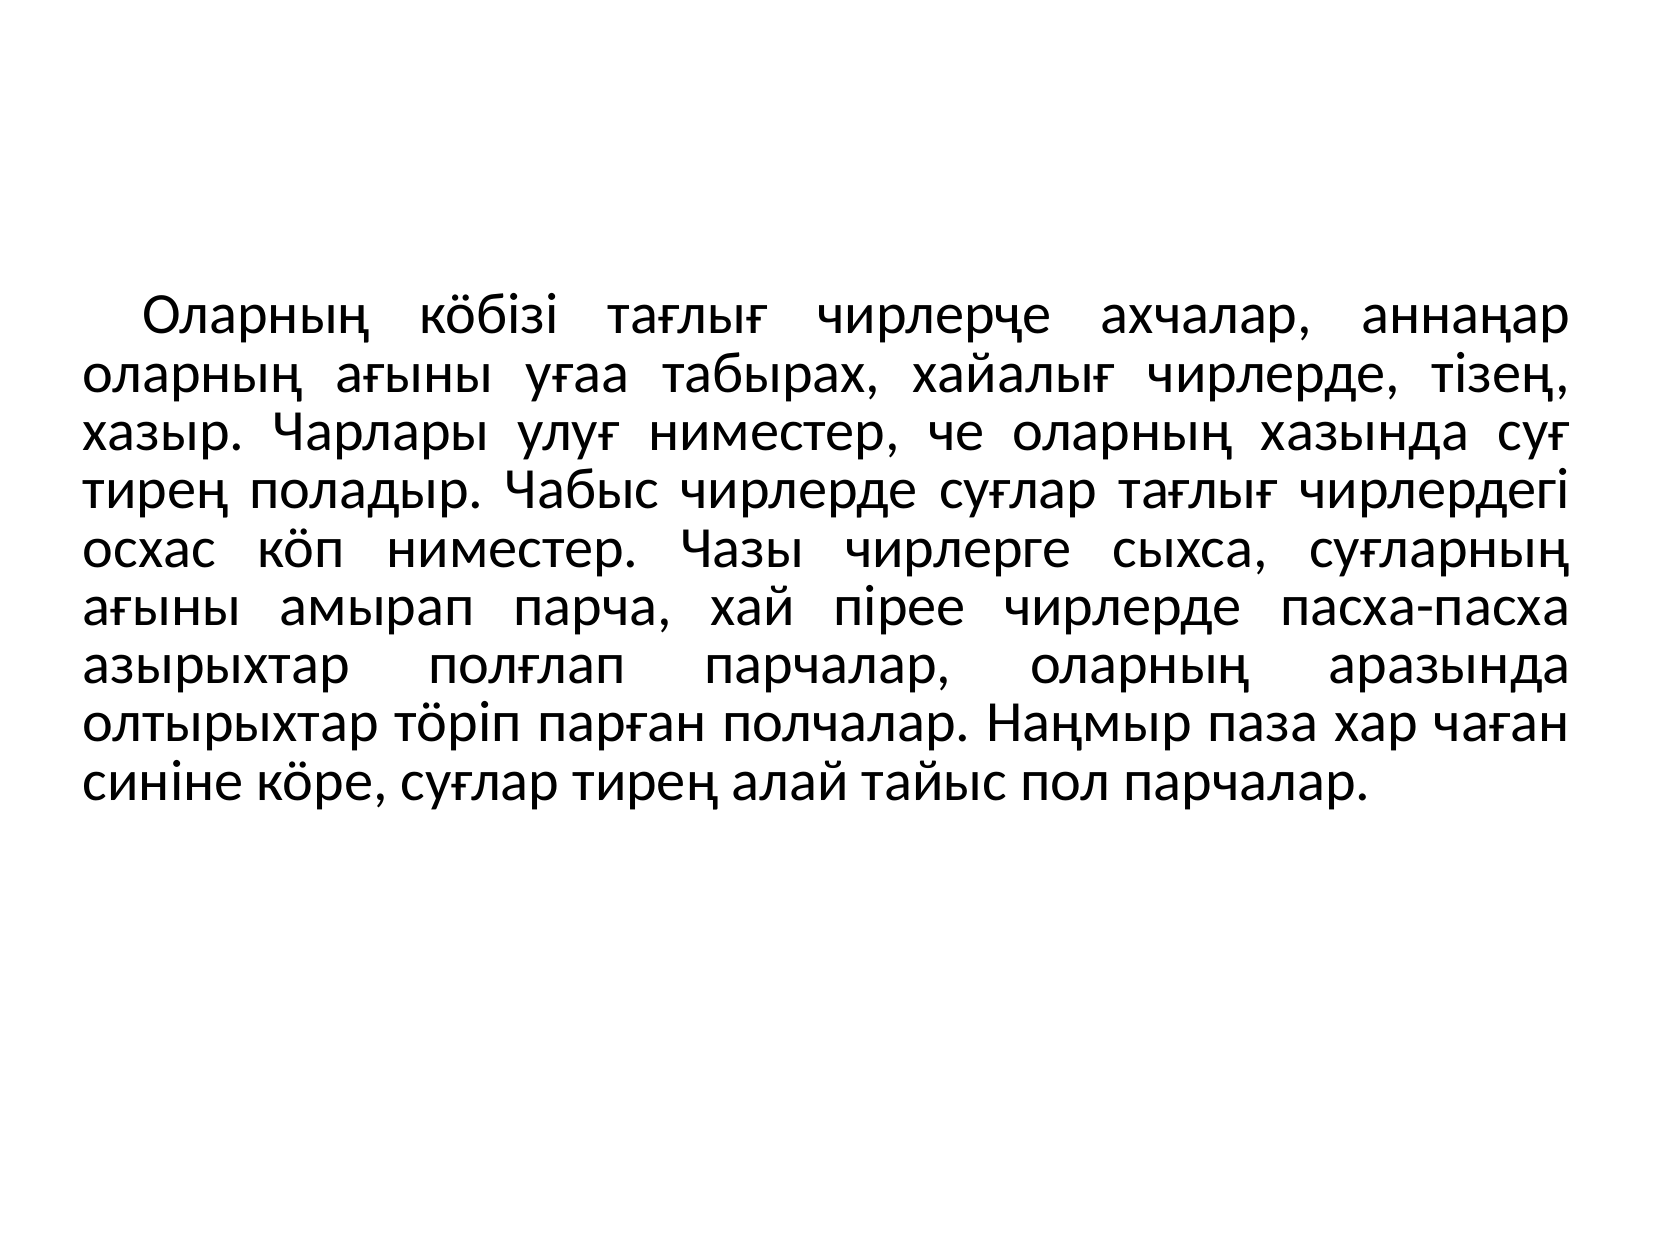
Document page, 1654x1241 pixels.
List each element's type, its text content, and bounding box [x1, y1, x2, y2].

list Оларның кӧбізі тағлығ чирлерҷе ахчалар, аннаңар оларның ағыны уғаа табырах, хайалығ чирлерде, тізең, хазыр. Чарлары улуғ ниместер, че оларның хазында суғ тирең поладыр. Чабыс чирлерде суғлар тағлығ чирлердегі осхас кӧп ниместер. Чазы чирлерге сыхса, суғларның ағыны амырап парча, хай пірее чирлерде пасха-пасха азырыхтар полғлап парчалар, оларның аразында олтырыхтар тӧріп парған полчалар. Наңмыр паза хар чаған синіне кӧре, суғлар тирең алай тайыс пол парчалар. [82, 290, 1571, 1109]
